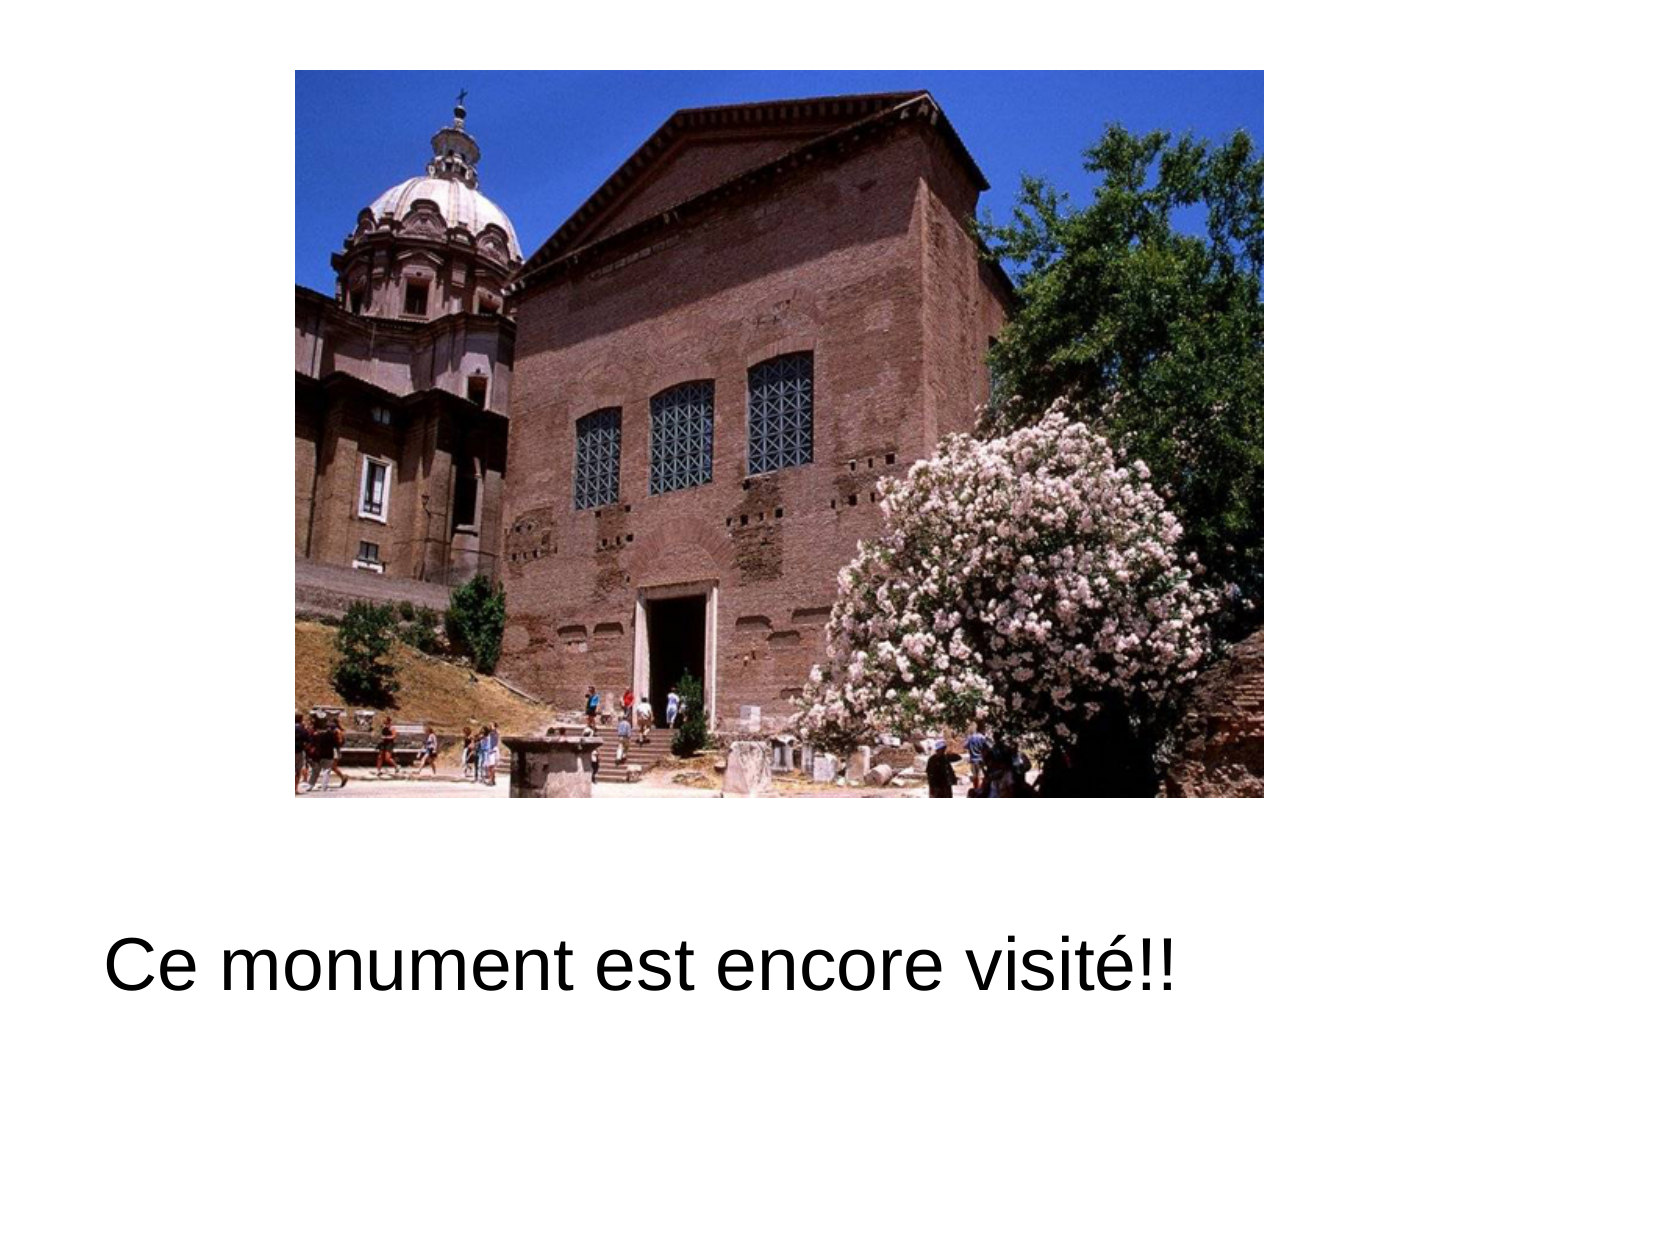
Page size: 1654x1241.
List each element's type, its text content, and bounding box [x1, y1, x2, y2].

text_box Ce monument est encore visité!! [88, 915, 1241, 1057]
picture [295, 70, 1264, 798]
